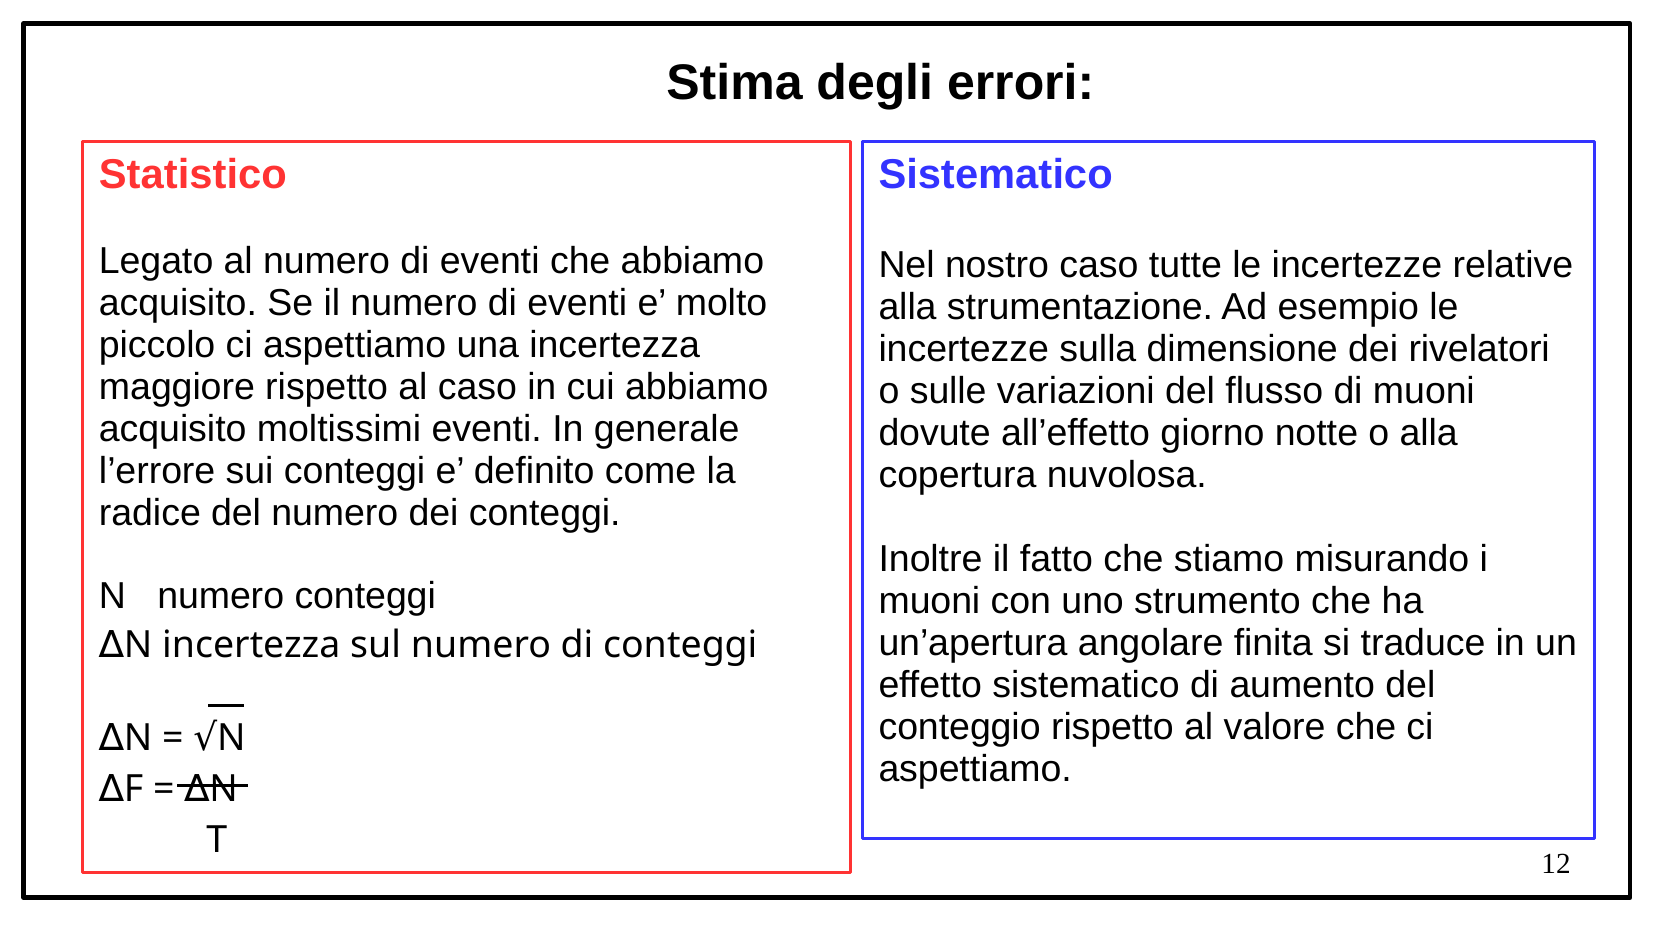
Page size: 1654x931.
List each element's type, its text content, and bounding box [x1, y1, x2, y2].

text_box Sistematico Nel nostro caso tutte le incertezze relative alla strumentazione. Ad esempio le incertezze sulla dimensione dei rivelatori o sulle variazioni del flusso di muoni dovute all’effetto giorno notte o alla copertura nuvolosa. Inoltre il fatto che stiamo misurando i muoni con uno strumento che ha un’apertura angolare finita si traduce in un effetto sistematico di aumento del conteggio rispetto al valore che ci aspettiamo. [862, 141, 1595, 839]
text_box Statistico Legato al numero di eventi che abbiamo acquisito. Se il numero di eventi e’ molto piccolo ci aspettiamo una incertezza maggiore rispetto al caso in cui abbiamo acquisito moltissimi eventi. In generale l’errore sui conteggi e’ definito come la radice del numero dei conteggi. N numero conteggi ∆N incertezza sul numero di conteggi ∆N = √N ∆F = ∆N T [82, 141, 851, 837]
text_box Stima degli errori: [651, 47, 1182, 174]
